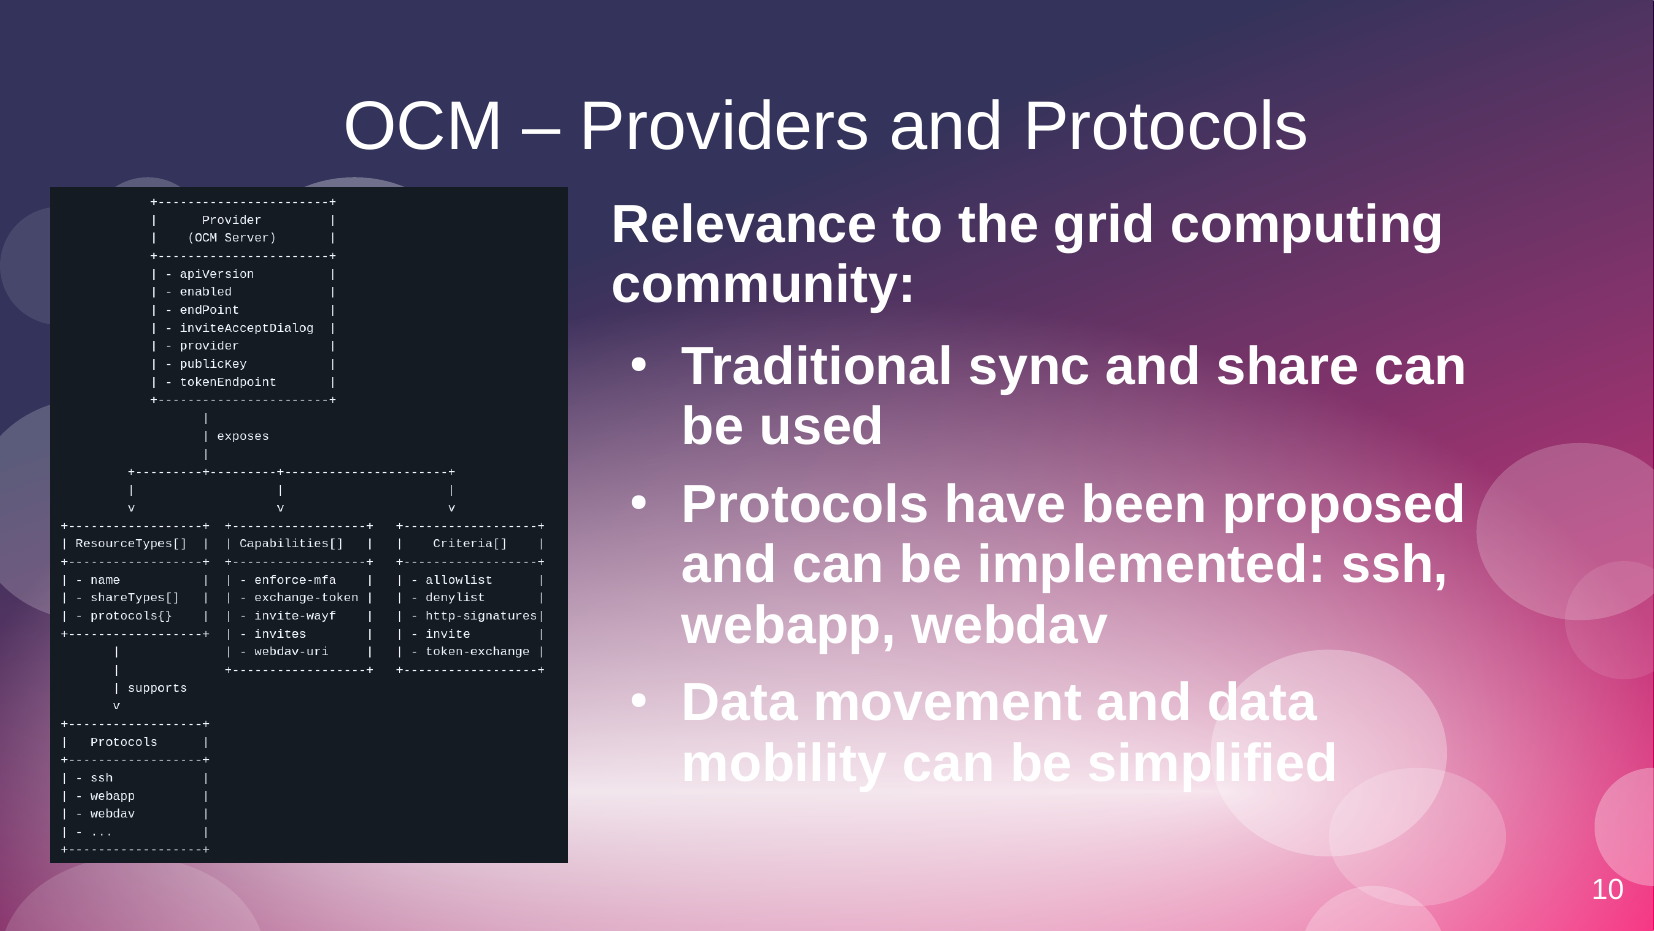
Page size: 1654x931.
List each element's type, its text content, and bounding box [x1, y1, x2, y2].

list Relevance to the grid computing community: Traditional sync and share can be used Protocols have been proposed and can be implemented: ssh, webapp, webdav Data movement and data mobility can be simplified [611, 193, 1499, 794]
title OCM – Providers and Protocols [88, 44, 1565, 207]
picture [50, 187, 568, 863]
